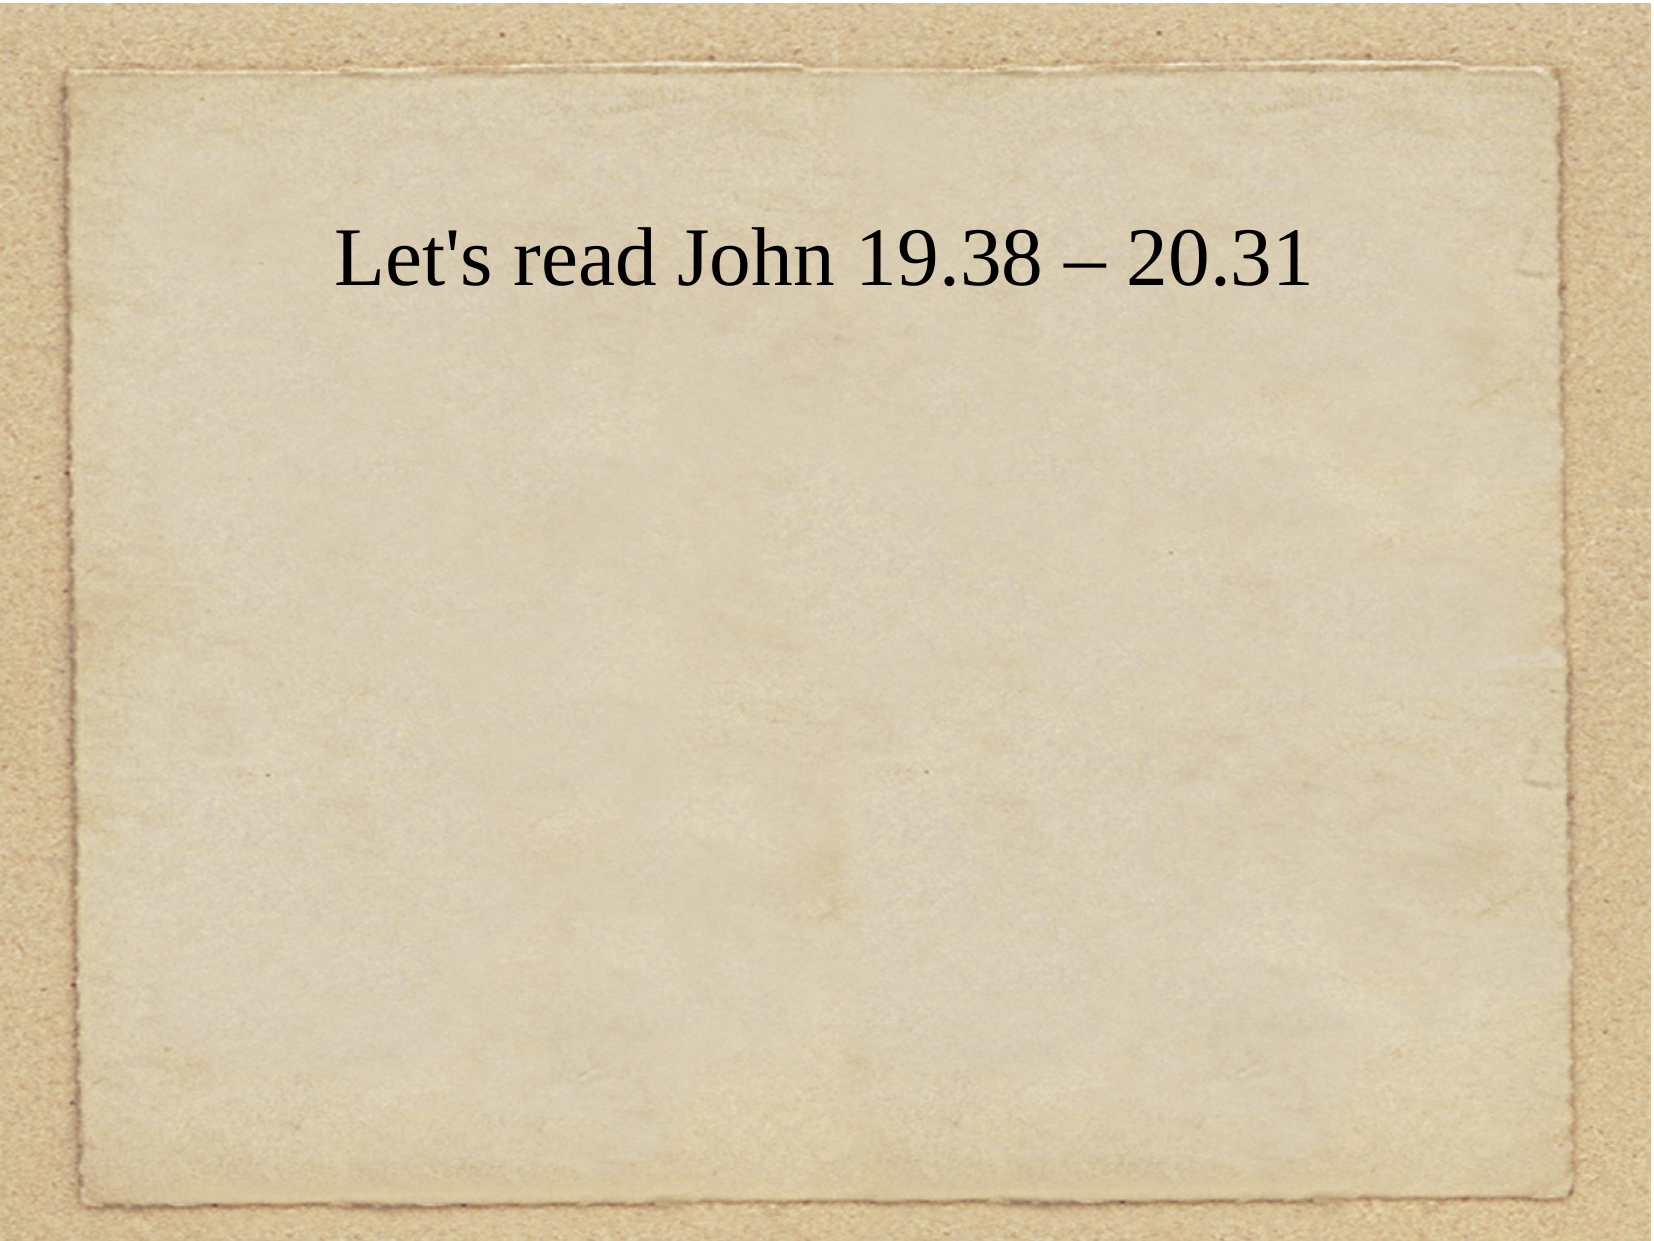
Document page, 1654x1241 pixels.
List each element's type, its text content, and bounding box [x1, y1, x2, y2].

picture [0, 3, 1651, 1241]
text_box Let's read John 19.38 – 20.31 [75, 65, 1576, 1191]
